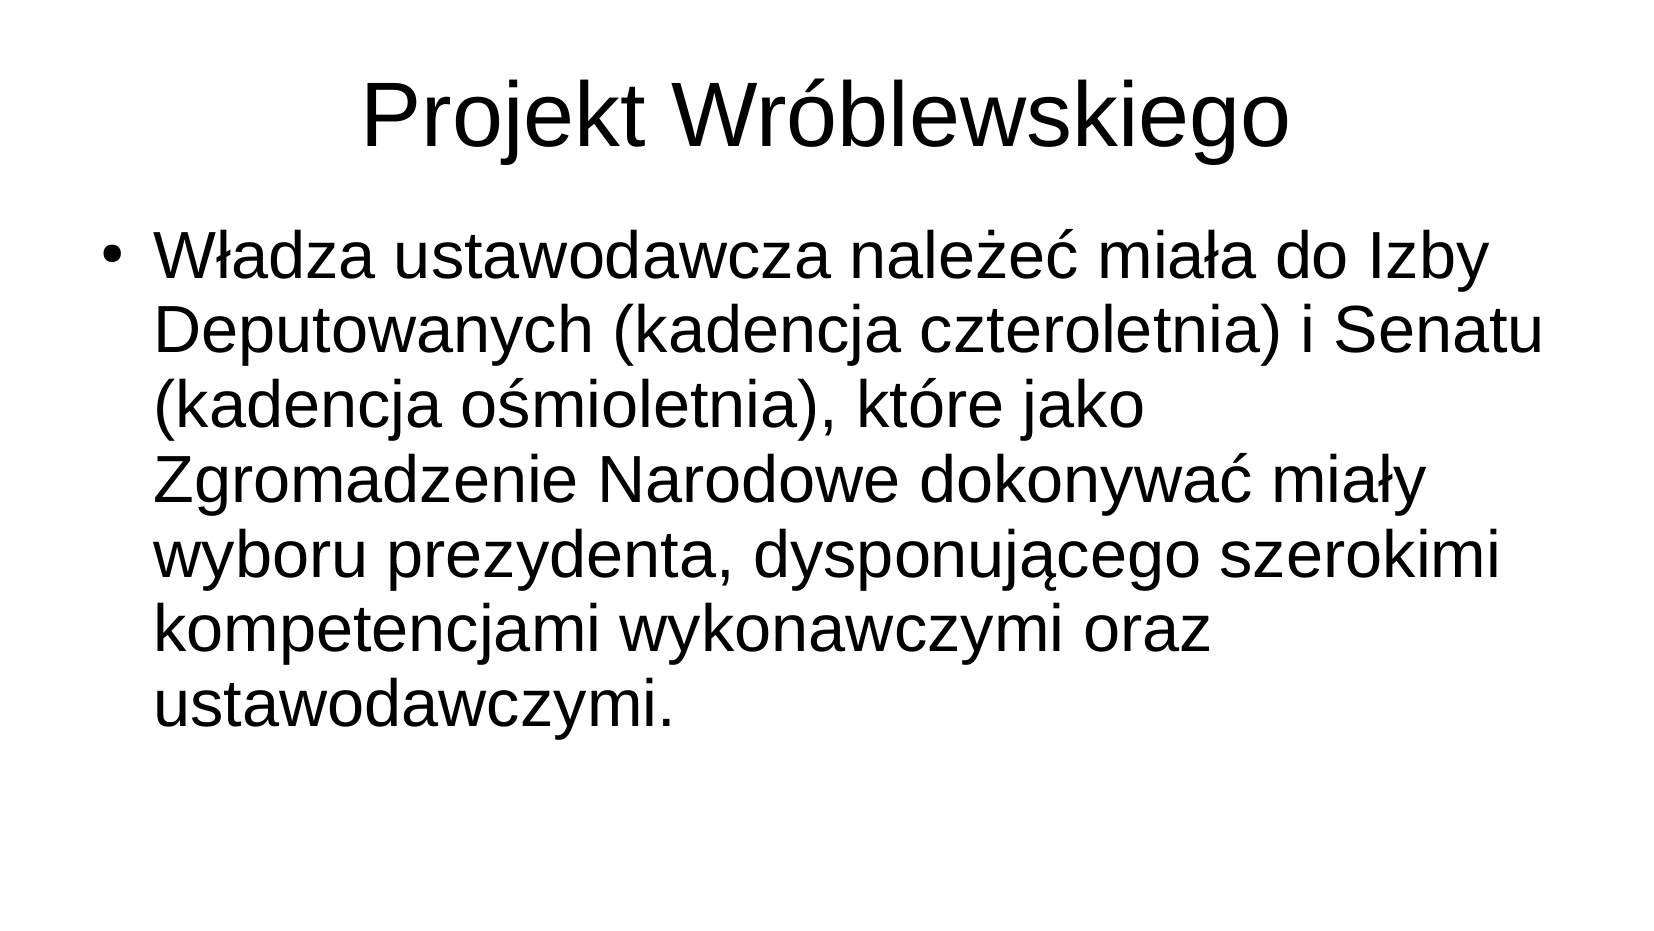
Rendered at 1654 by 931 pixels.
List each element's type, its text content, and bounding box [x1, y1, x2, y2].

title Projekt Wróblewskiego [82, 37, 1571, 193]
list Władza ustawodawcza należeć miała do Izby Deputowanych (kadencja czteroletnia) i Senatu (kadencja ośmioletnia), które jako Zgromadzenie Narodowe dokonywać miały wyboru prezydenta, dysponującego szerokimi kompetencjami wykonawczymi oraz ustawodawczymi. [82, 217, 1571, 758]
